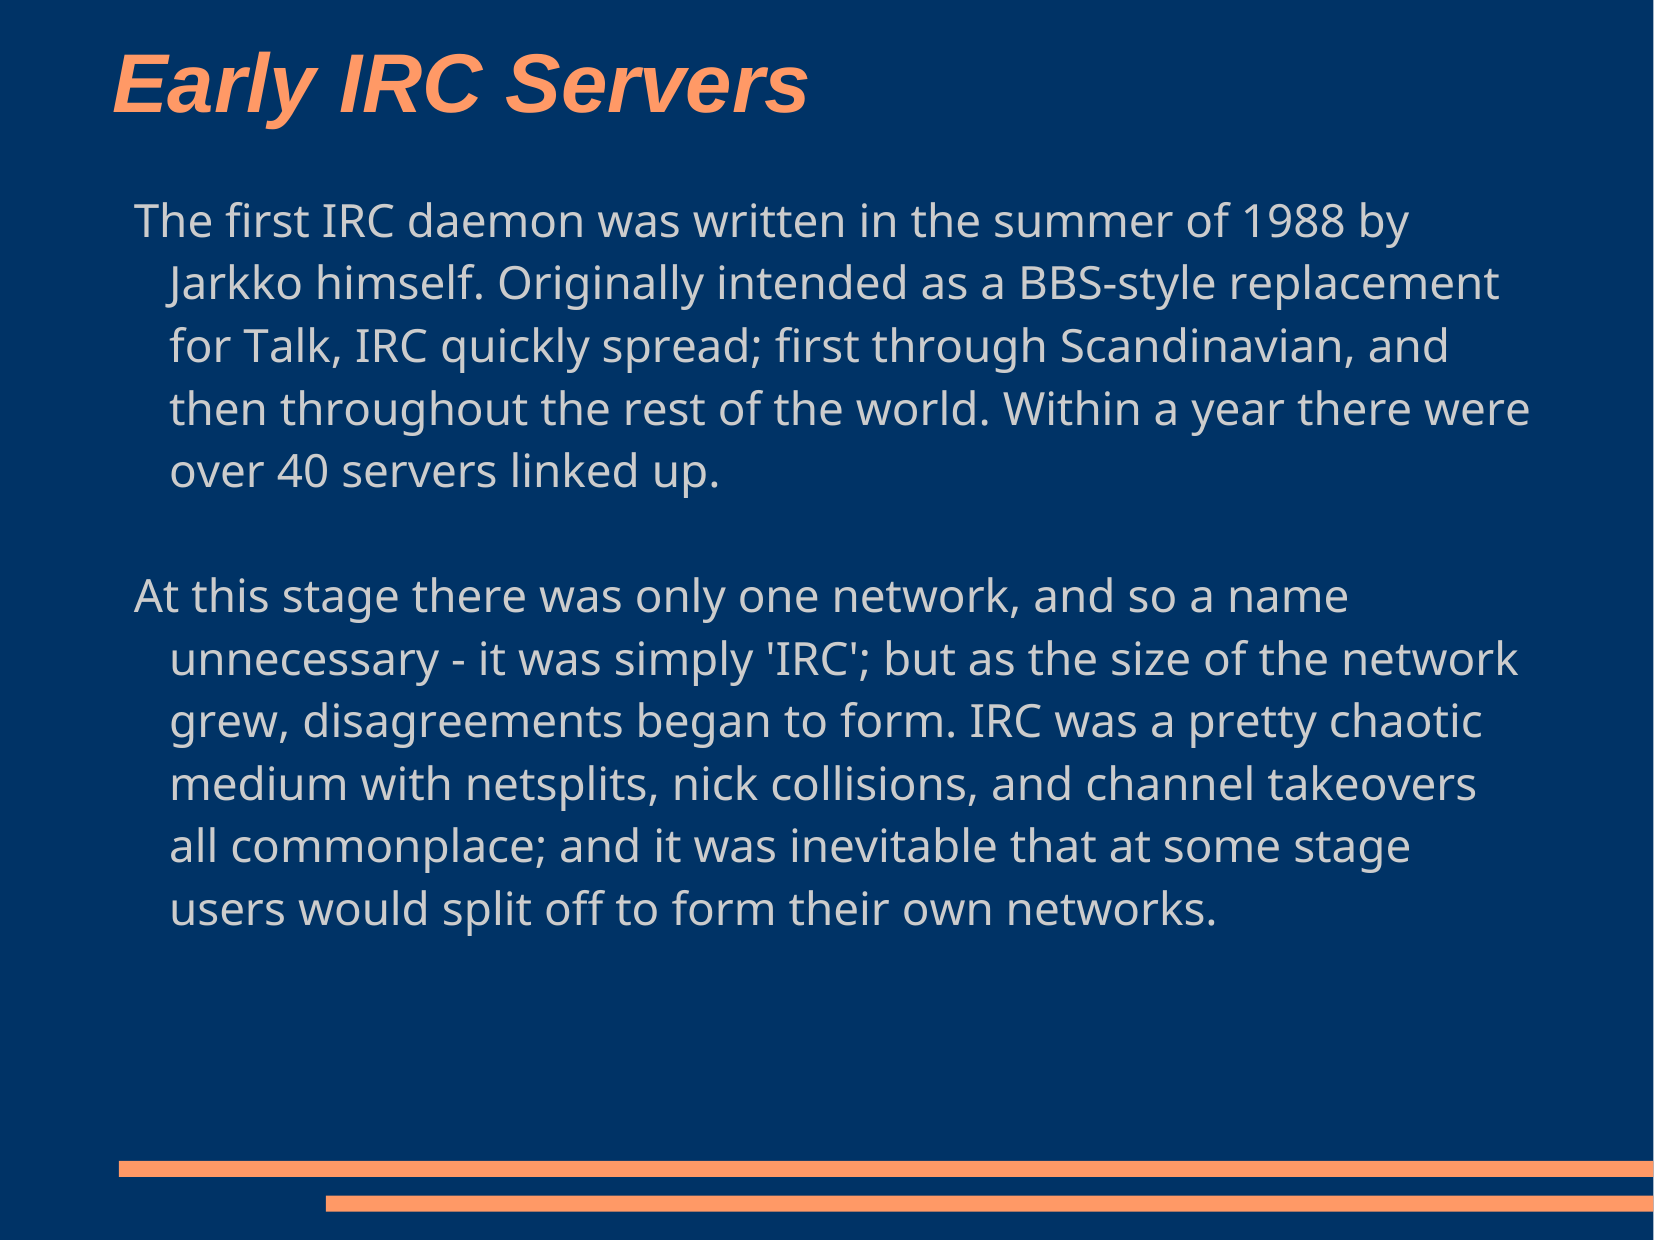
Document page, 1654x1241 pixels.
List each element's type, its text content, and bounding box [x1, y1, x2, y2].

title Early IRC Servers [112, 0, 1525, 188]
subtitle The first IRC daemon was written in the summer of 1988 by Jarkko himself. Originally intended as a BBS-style replacement for Talk, IRC quickly spread; first through Scandinavian, and then throughout the rest of the world. Within a year there were over 40 servers linked up. At this stage there was only one network, and so a name unnecessary - it was simply 'IRC'; but as the size of the network grew, disagreements began to form. IRC was a pretty chaotic medium with netsplits, nick collisions, and channel takeovers all commonplace; and it was inevitable that at some stage users would split off to form their own networks. [98, 252, 1538, 1126]
